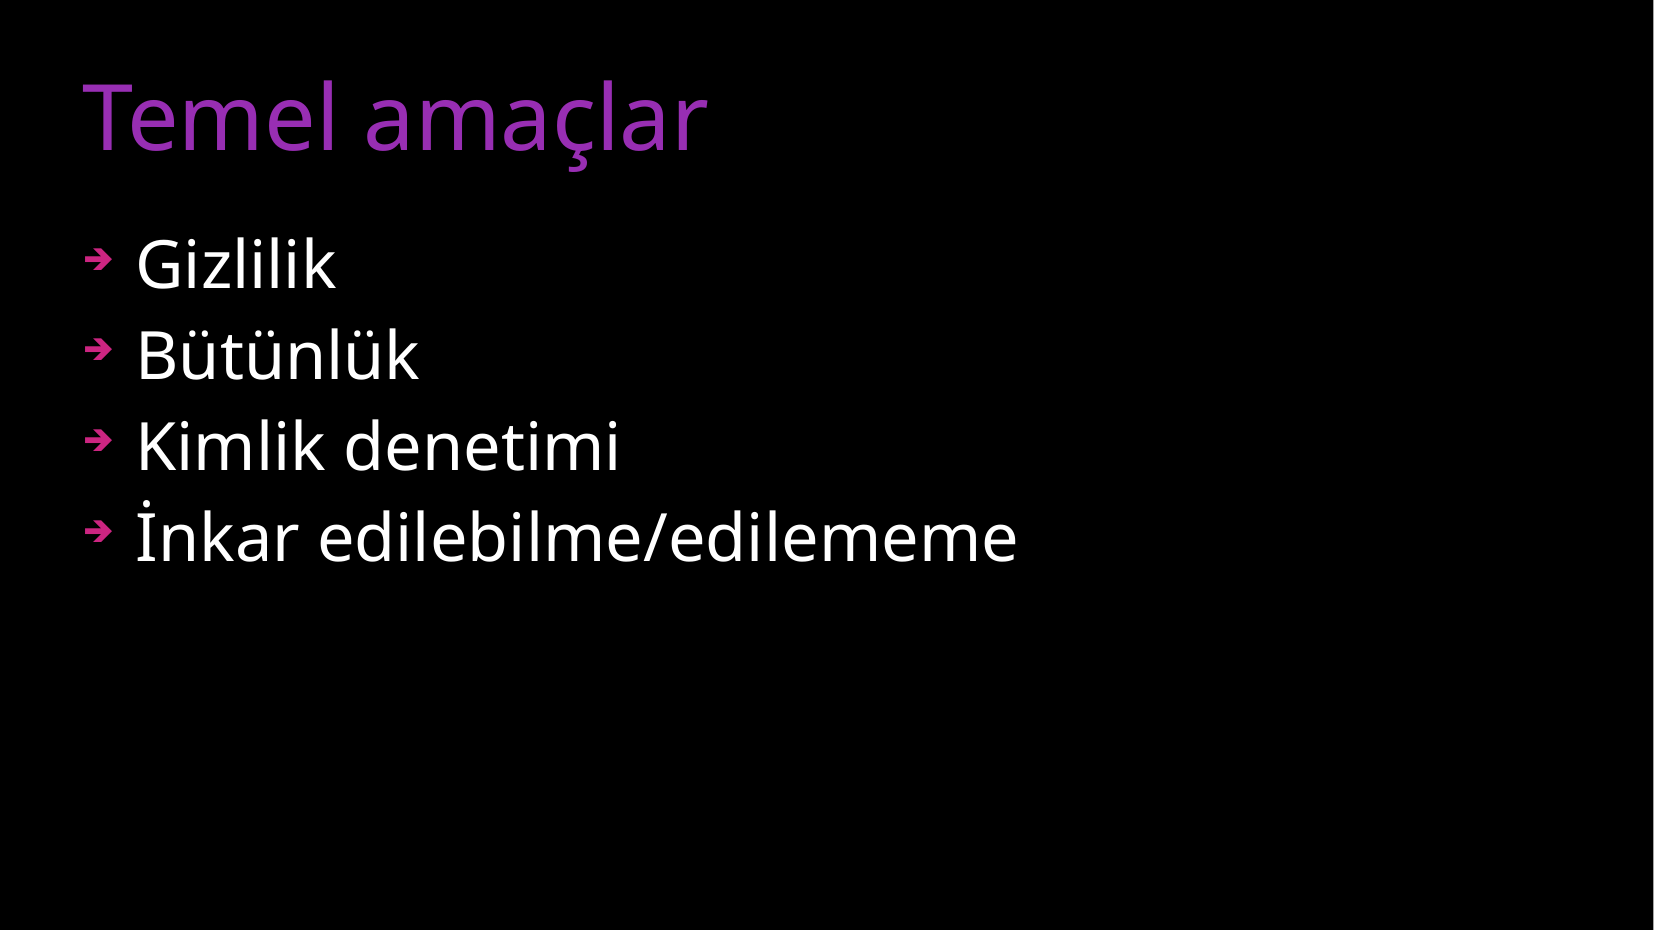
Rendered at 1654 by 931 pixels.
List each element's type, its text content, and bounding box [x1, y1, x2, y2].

subtitle Gizlilik Bütünlük Kimlik denetimi İnkar edilebilme/edilememe [82, 217, 1571, 758]
title Temel amaçlar [82, 37, 1571, 193]
